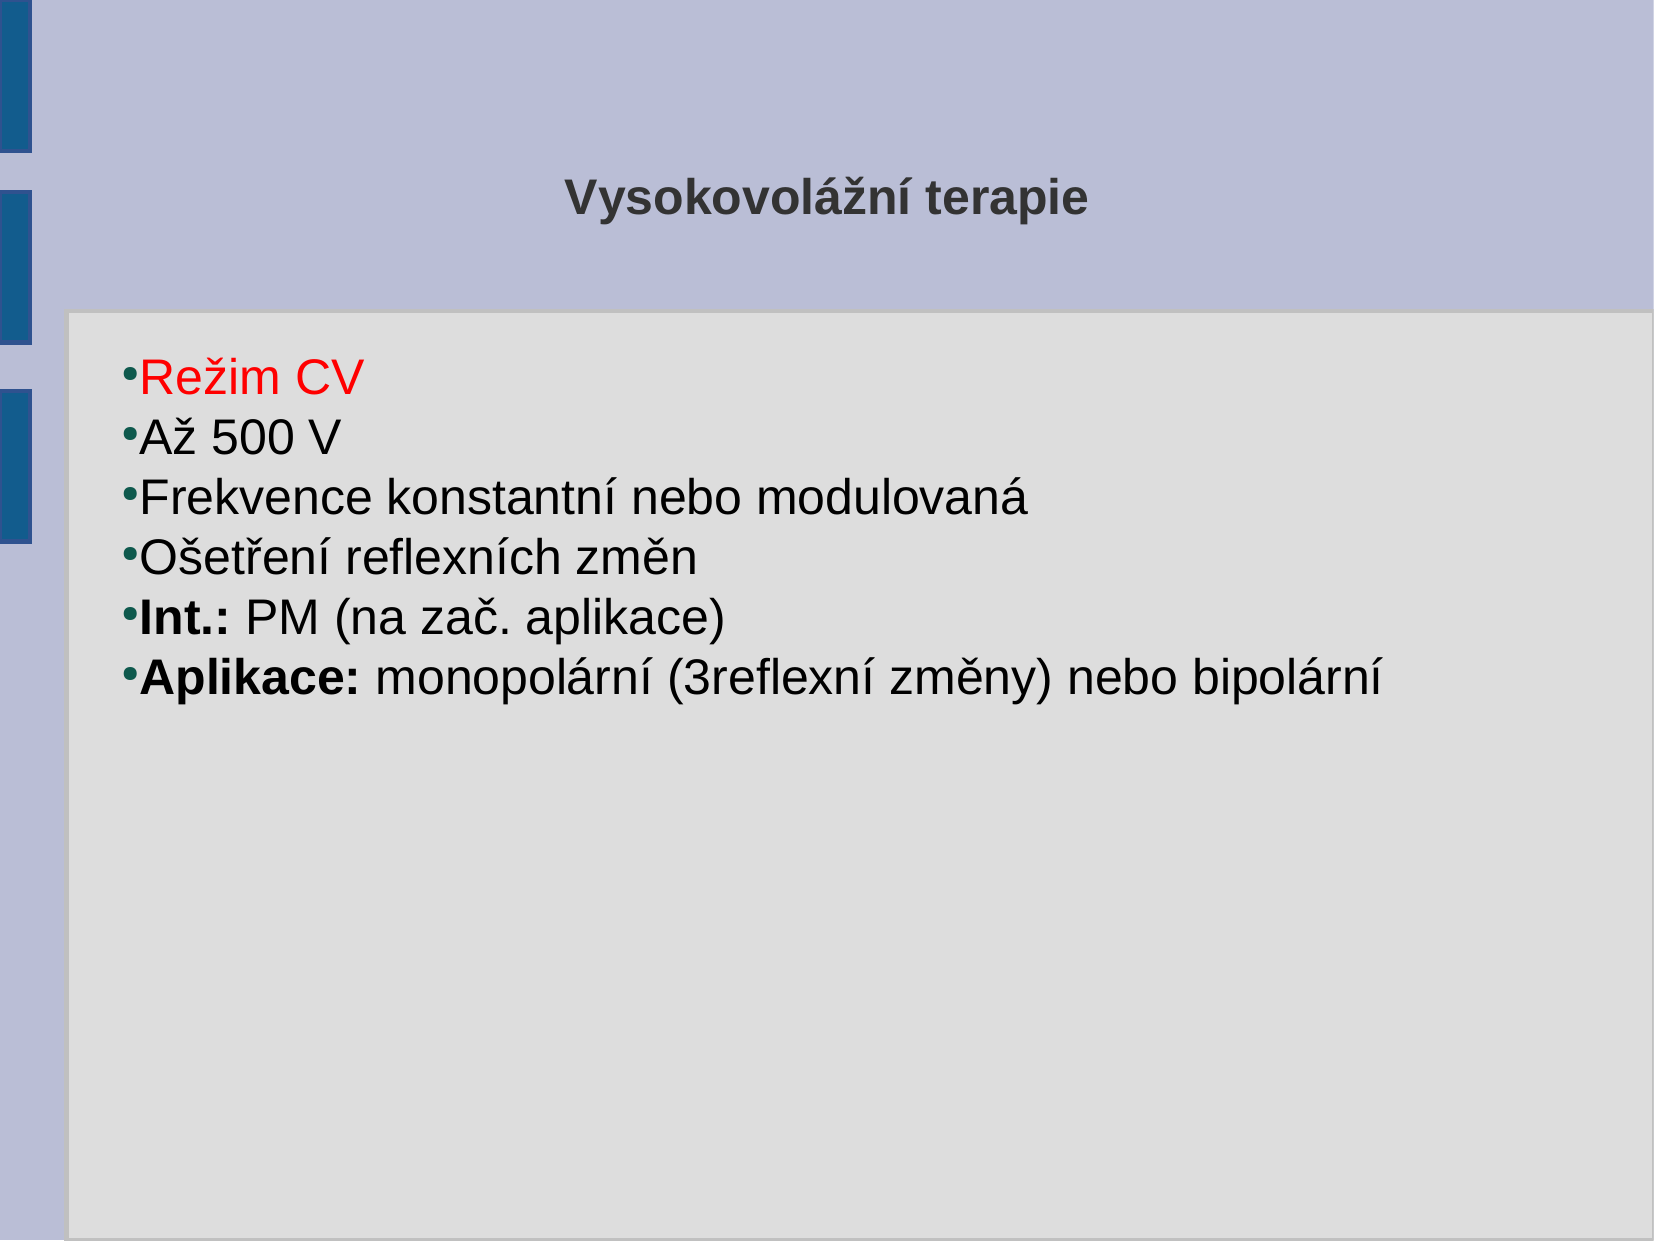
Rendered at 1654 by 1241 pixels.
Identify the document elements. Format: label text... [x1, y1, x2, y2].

list Režim CV Až 500 V Frekvence konstantní nebo modulovaná Ošetření reflexních změn Int.: PM (na zač. aplikace) Aplikace: monopolární (3reflexní změny) nebo bipolární [121, 344, 1534, 1127]
title Vysokovolážní terapie [121, 91, 1534, 299]
